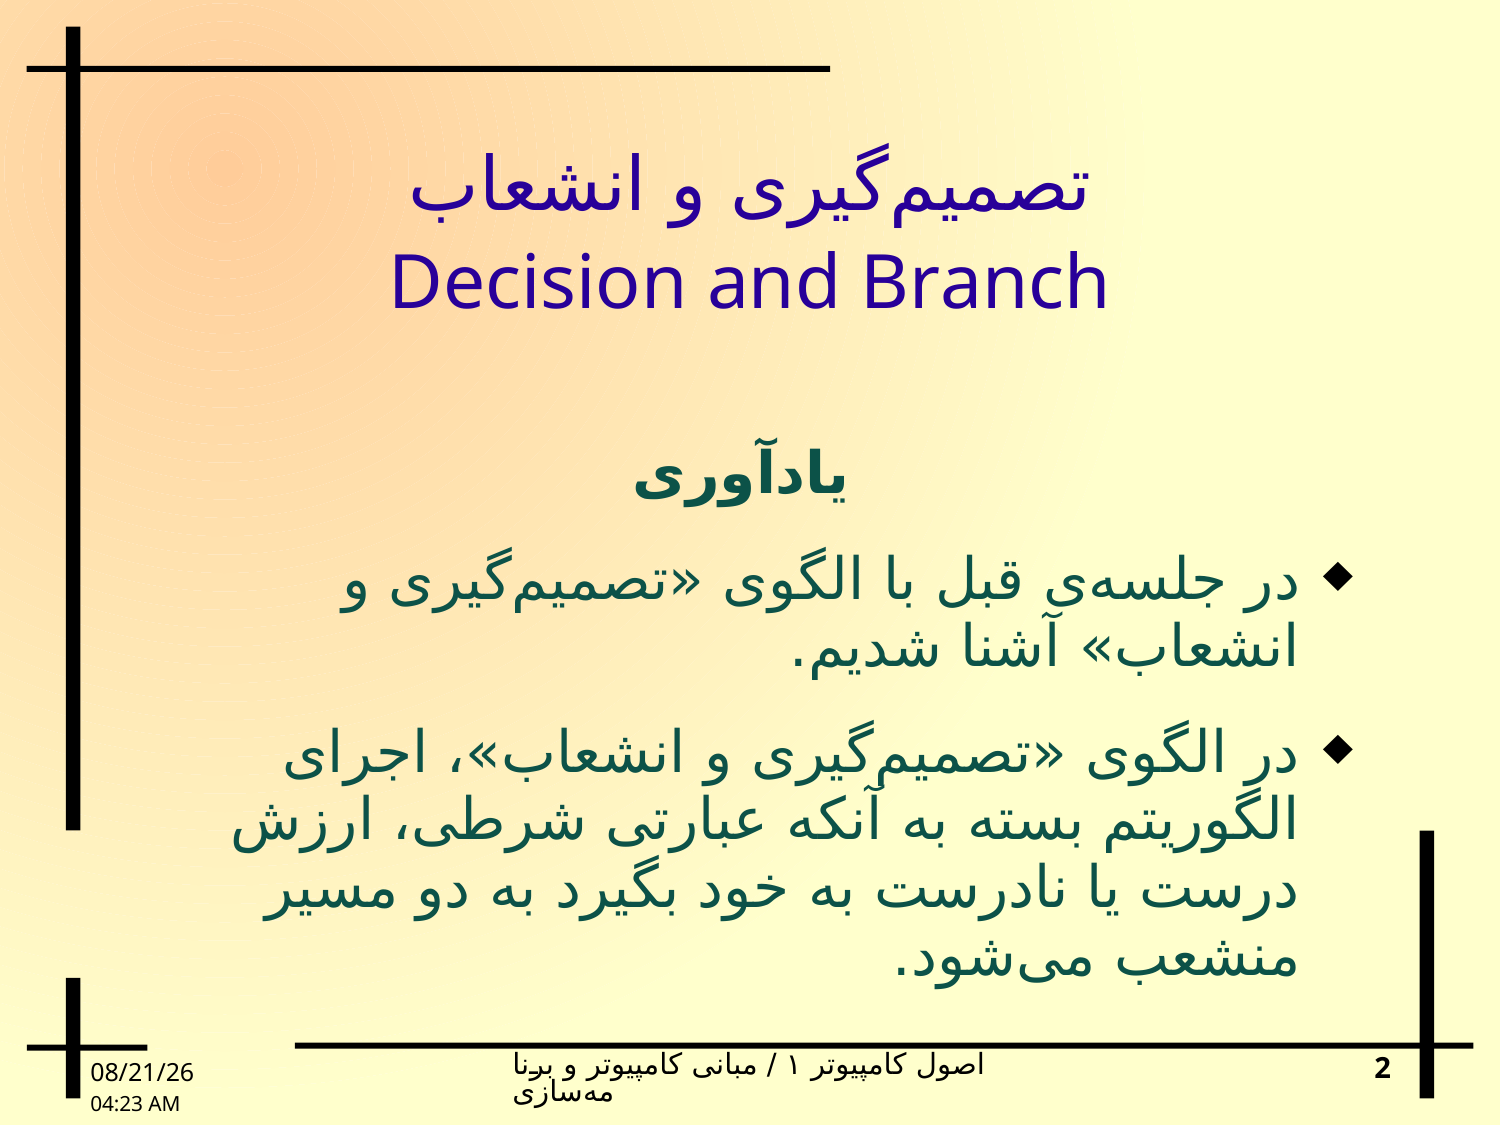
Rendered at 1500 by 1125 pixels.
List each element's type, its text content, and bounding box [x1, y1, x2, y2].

list یادآوری در جلسه‌ی قبل با الگوی «تصمیم‌گیری و انشعاب» آشنا شدیم. در الگوی «تصمیم‌گیری و انشعاب»، اجرای الگوریتم بسته به آنکه عبارتی شرطی، ارزش درست یا نادرست به خود بگیرد به دو مسیر منشعب می‌شود. [111, 439, 1424, 976]
title تصمیم‌گیری و انشعاب Decision and Branch [109, 112, 1391, 359]
